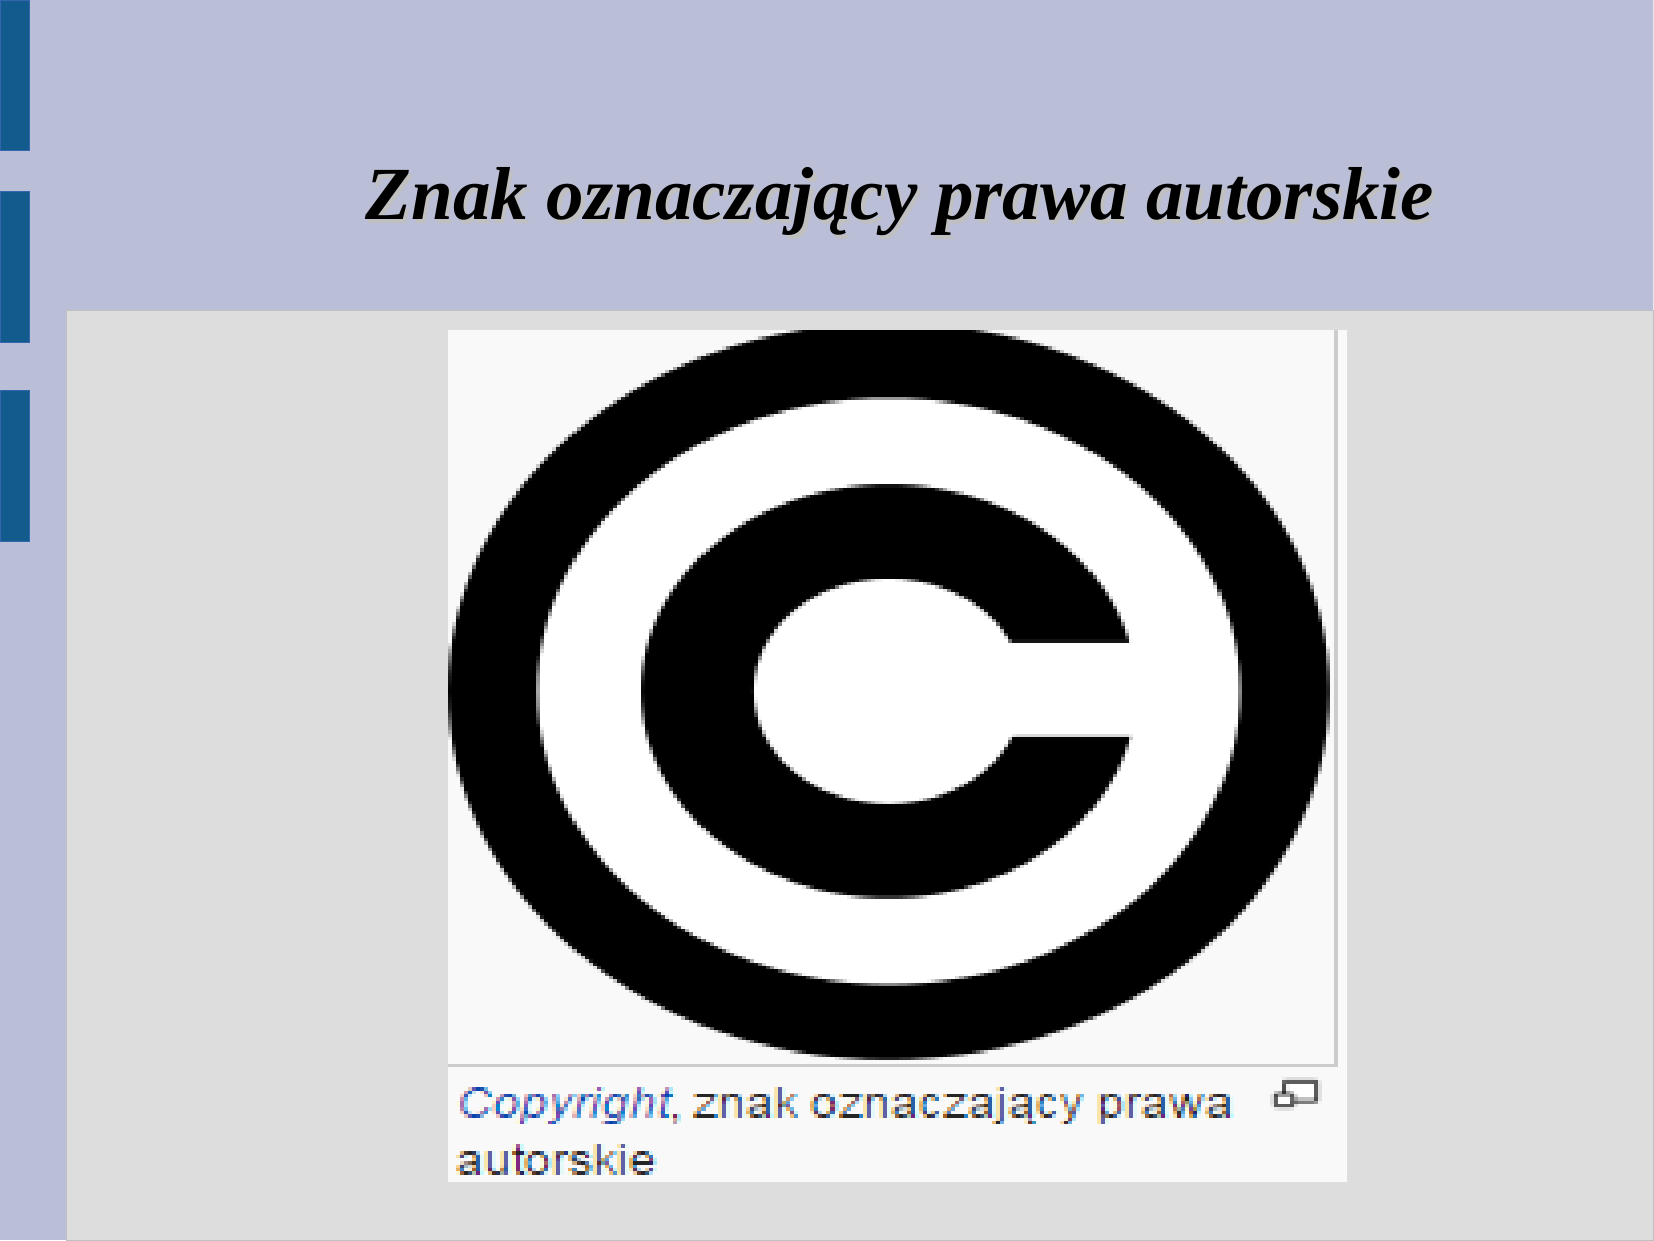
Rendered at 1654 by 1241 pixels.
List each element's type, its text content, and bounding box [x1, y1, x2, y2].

picture [448, 330, 1347, 1182]
title Znak oznaczający prawa autorskie [121, 91, 1534, 299]
